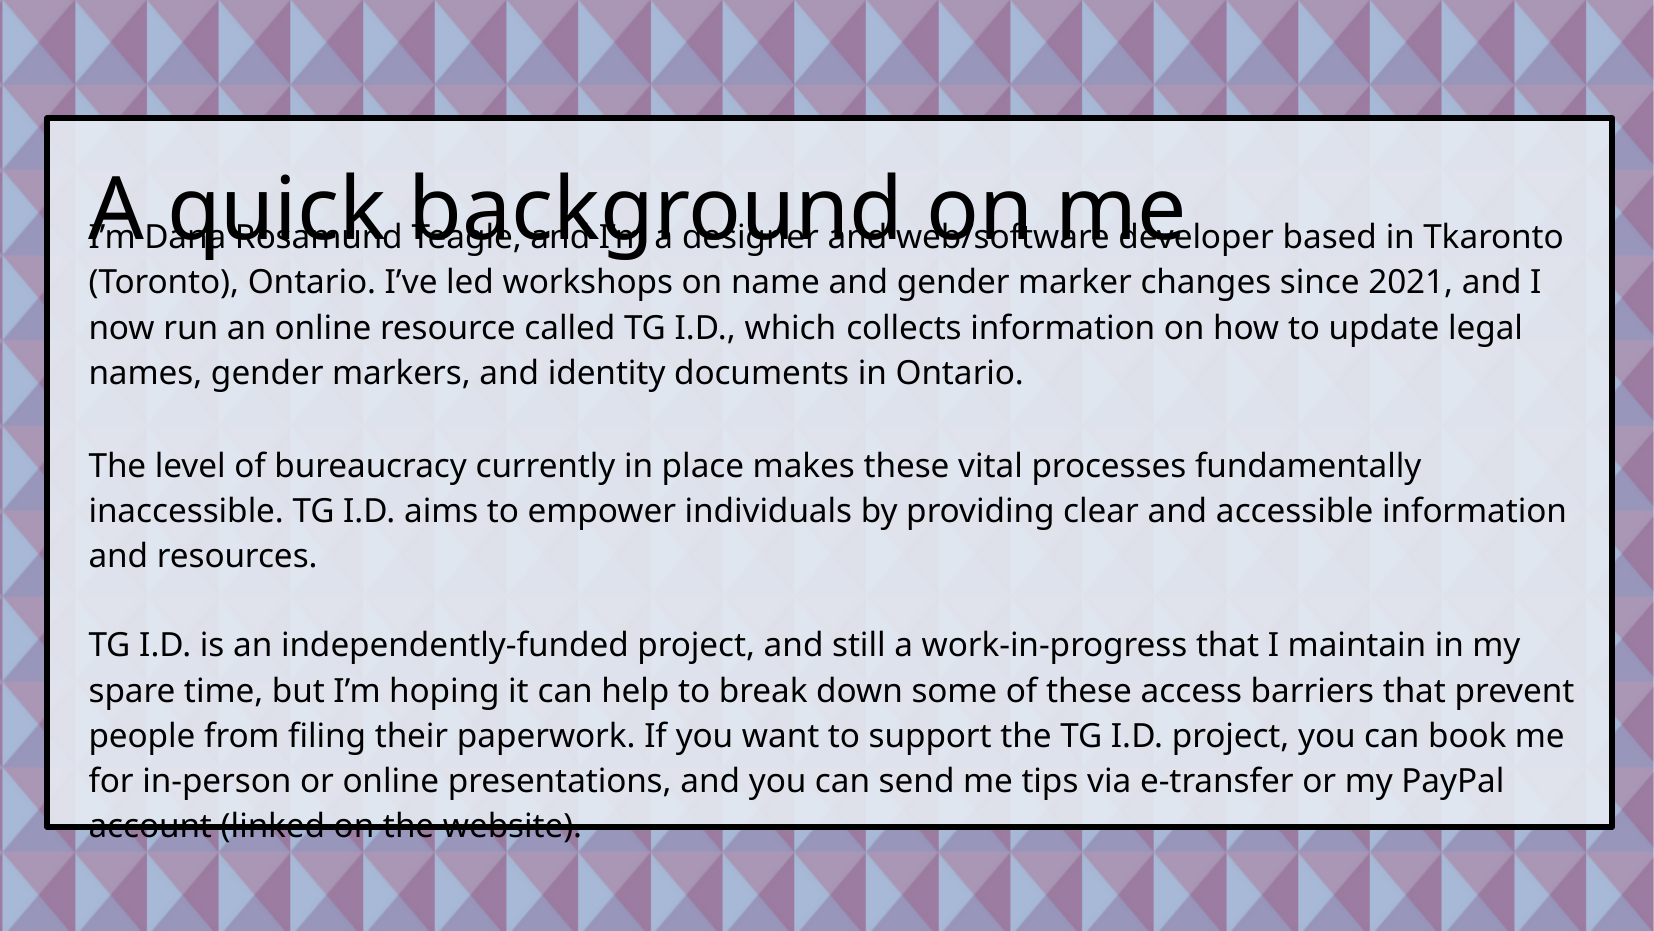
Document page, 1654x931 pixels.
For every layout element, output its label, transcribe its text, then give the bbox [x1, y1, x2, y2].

text_box [359, 821, 368, 827]
text_box [309, 821, 319, 827]
text_box [420, 821, 429, 826]
text_box [185, 821, 194, 827]
title A quick background on me [88, 153, 1199, 259]
text_box [290, 821, 299, 826]
text_box [47, 118, 1613, 827]
text_box [474, 821, 483, 826]
subtitle I’m Dana Rosamund Teagle, and I’m a designer and web/software developer based in Tkaronto (Toronto), Ontario. I’ve led workshops on name and gender marker changes since 2021, and I now run an online resource called TG I.D., which collects information on how to update legal names, gender markers, and identity documents in Ontario. The level of bureaucracy currently in place makes these vital processes fundamentally inaccessible. TG I.D. aims to empower individuals by providing clear and accessible information and resources. TG I.D. is an independently-funded project, and still a work-in-progress that I maintain in my spare time, but I’m hoping it can help to break down some of these access barriers that prevent people from filing their paperwork. If you want to support the TG I.D. project, you can book me for in-person or online presentations, and you can send me tips via e-transfer or my PayPal account (linked on the website). [88, 281, 1583, 780]
text_box [253, 821, 262, 827]
text_box [401, 821, 410, 827]
text_box [144, 821, 154, 827]
text_box [549, 821, 558, 826]
picture [0, 0, 1654, 931]
text_box [493, 821, 503, 827]
text_box [338, 821, 348, 827]
